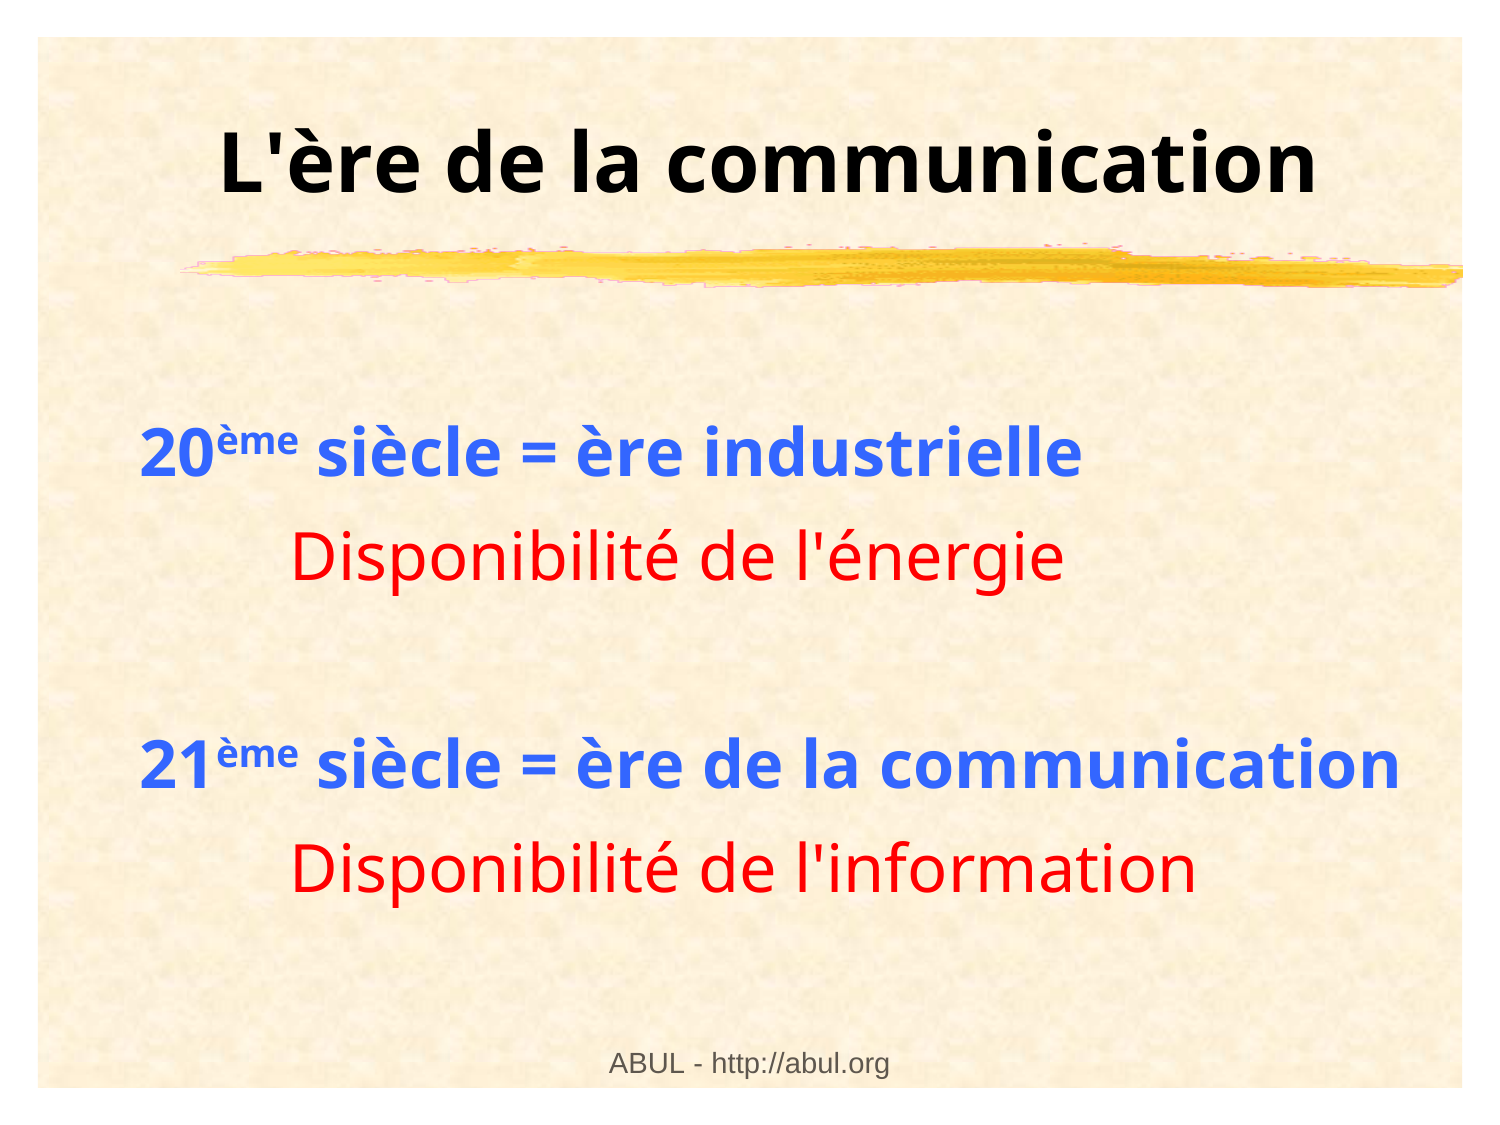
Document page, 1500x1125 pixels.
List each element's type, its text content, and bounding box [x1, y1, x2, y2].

picture [37, 37, 1463, 1088]
title L'ère de la communication [75, 72, 1463, 248]
text_box 20ème siècle = ère industrielle Disponibilité de l'énergie 21ème siècle = ère de la communication Disponibilité de l'information [124, 397, 1432, 951]
